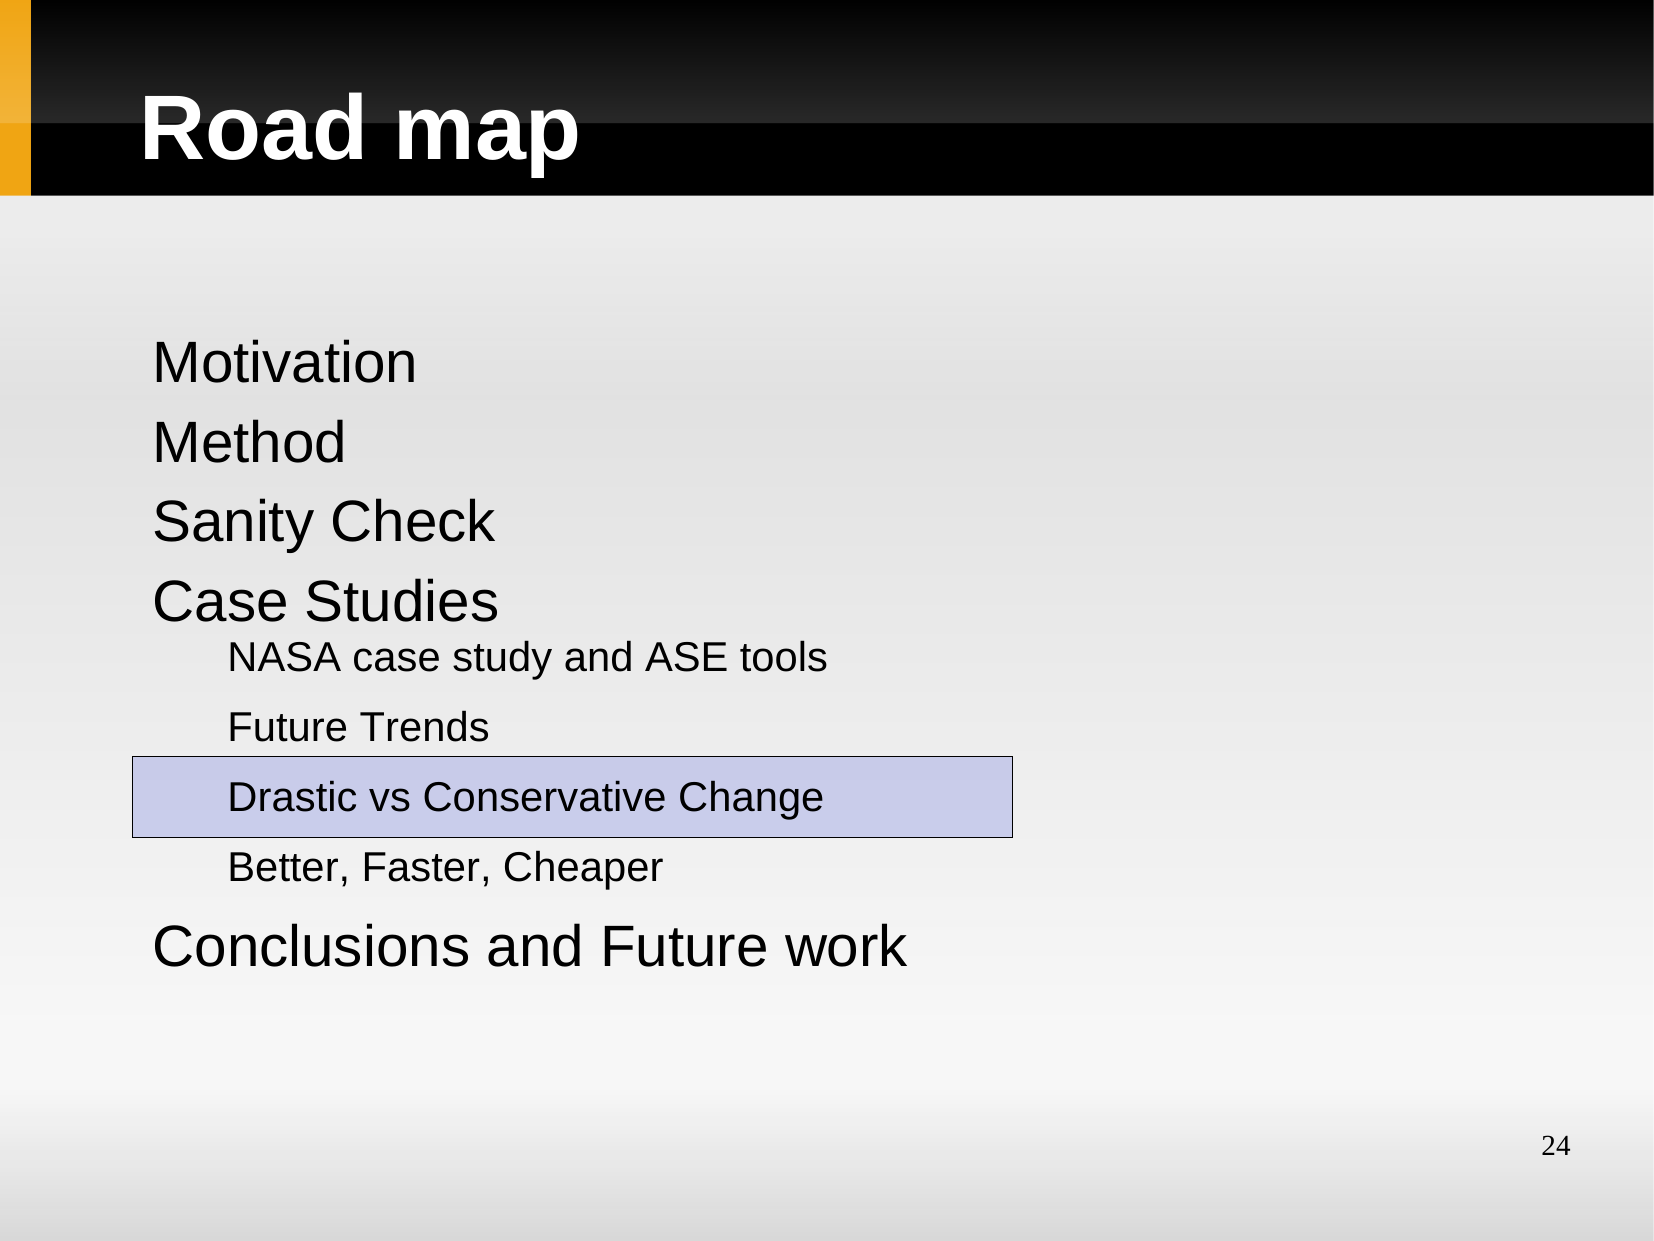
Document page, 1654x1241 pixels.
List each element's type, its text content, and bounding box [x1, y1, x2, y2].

list Motivation Method Sanity Check Case Studies NASA case study and ASE tools Future Trends Drastic vs Conservative Change Better, Faster, Cheaper Conclusions and Future work [137, 322, 1516, 1094]
picture [0, 0, 1654, 1241]
text_box [132, 756, 137, 838]
title Road map [124, 68, 1530, 188]
